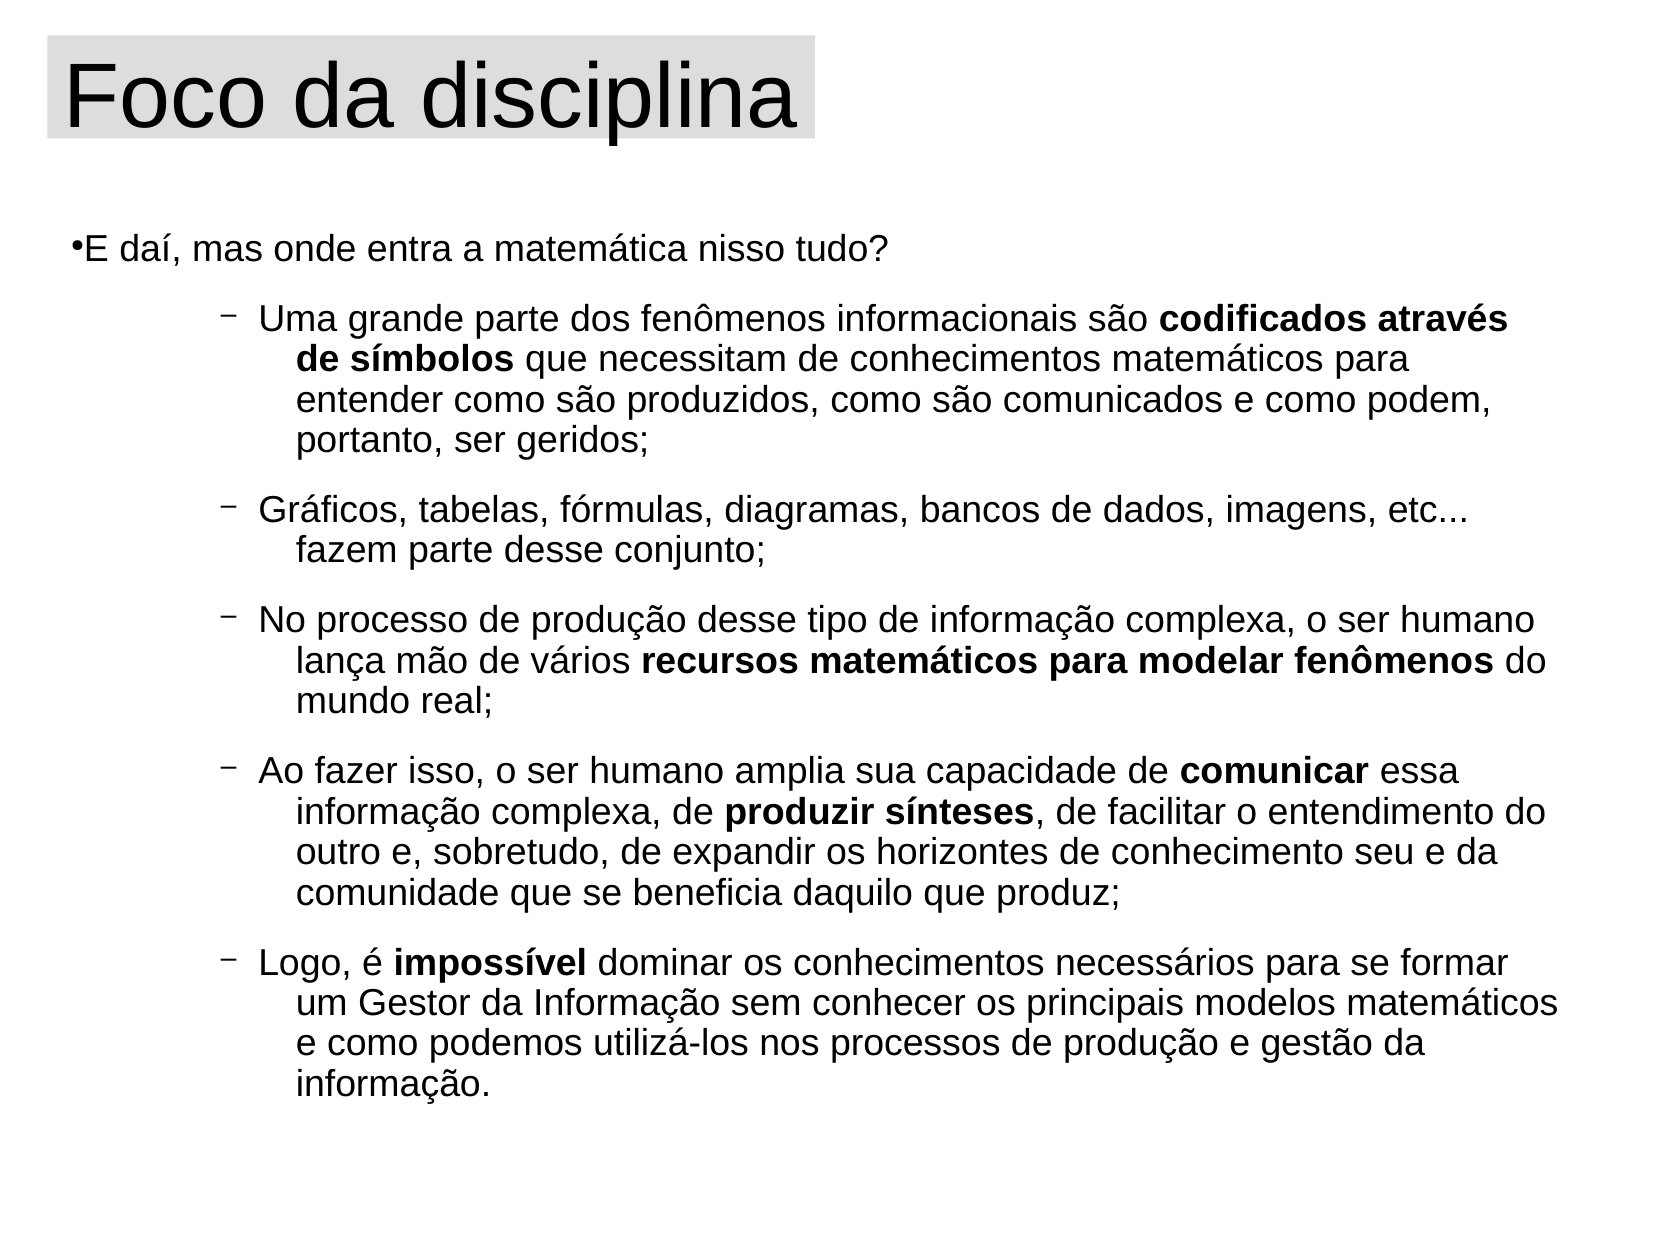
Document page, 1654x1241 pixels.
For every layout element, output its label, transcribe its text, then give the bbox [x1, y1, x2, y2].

list E daí, mas onde entra a matemática nisso tudo? Uma grande parte dos fenômenos informacionais são codificados através de símbolos que necessitam de conhecimentos matemáticos para entender como são produzidos, como são comunicados e como podem, portanto, ser geridos; Gráficos, tabelas, fórmulas, diagramas, bancos de dados, imagens, etc... fazem parte desse conjunto; No processo de produção desse tipo de informação complexa, o ser humano lança mão de vários recursos matemáticos para modelar fenômenos do mundo real; Ao fazer isso, o ser humano amplia sua capacidade de comunicar essa informação complexa, de produzir sínteses, de facilitar o entendimento do outro e, sobretudo, de expandir os horizontes de conhecimento seu e da comunidade que se beneficia daquilo que produz; Logo, é impossível dominar os conhecimentos necessários para se formar um Gestor da Informação sem conhecer os principais modelos matemáticos e como podemos utilizá-los nos processos de produção e gestão da informação. [70, 224, 1559, 1139]
title Foco da disciplina [47, 35, 815, 139]
